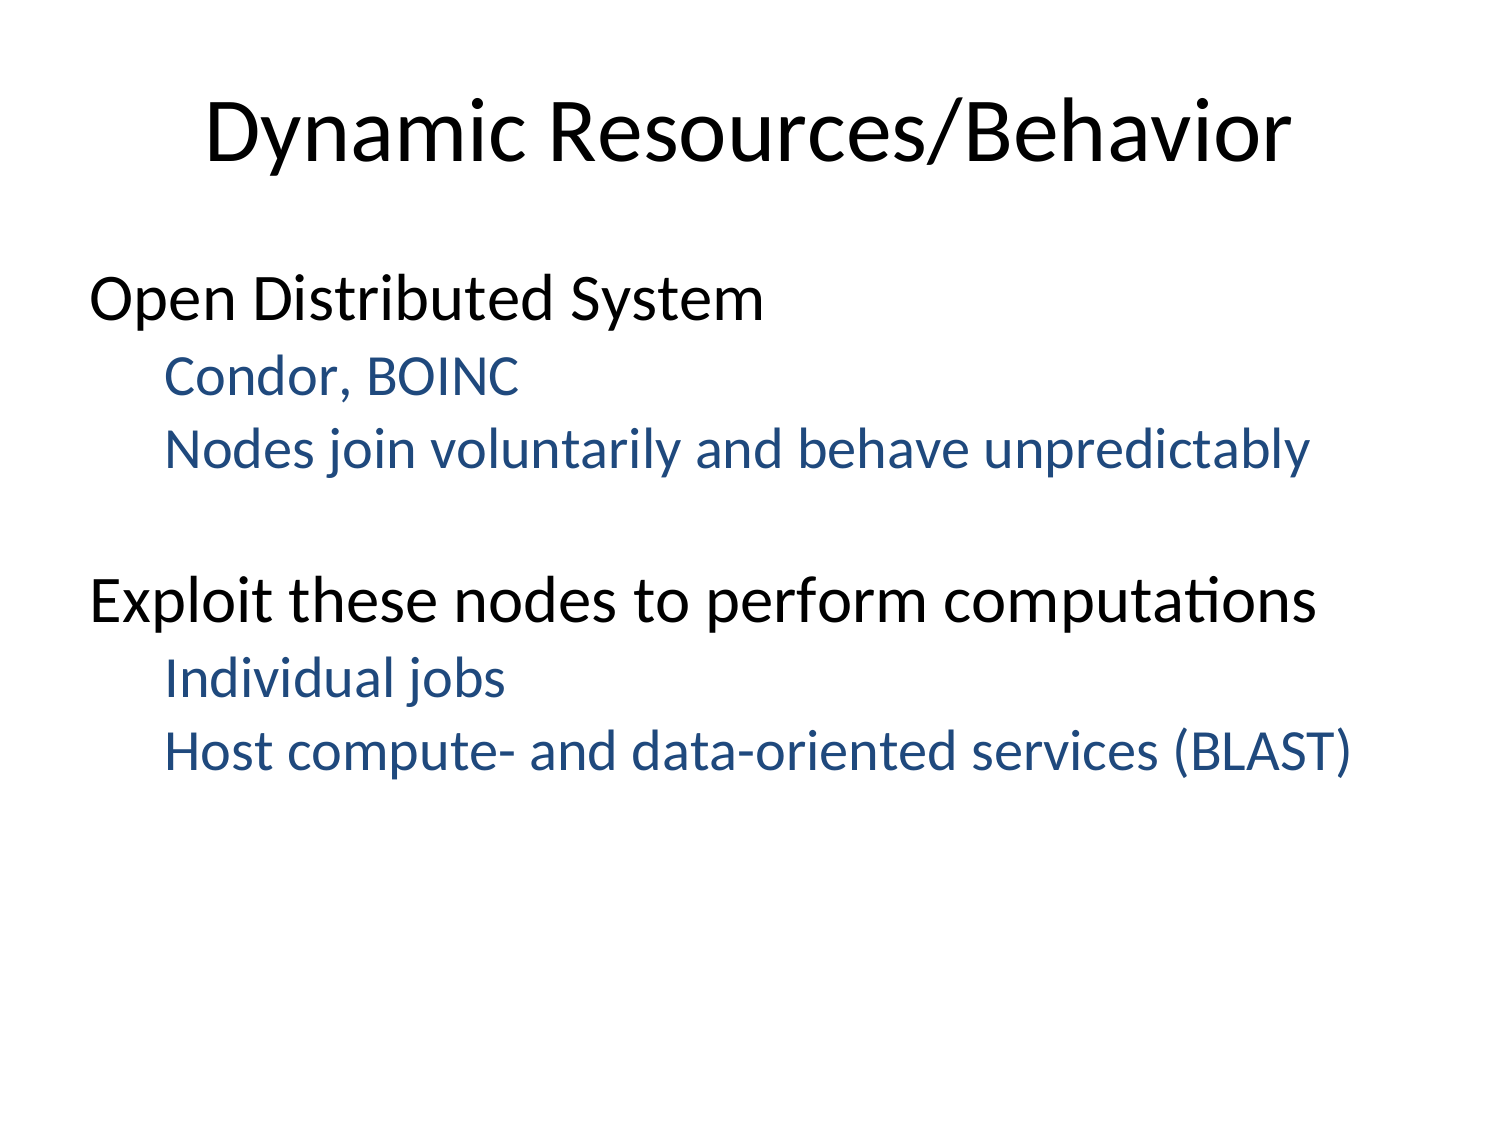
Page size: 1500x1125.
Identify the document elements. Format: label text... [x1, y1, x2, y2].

list Open Distributed System Condor, BOINC Nodes join voluntarily and behave unpredictably Exploit these nodes to perform computations Individual jobs Host compute- and data-oriented services (BLAST) [75, 262, 1426, 1006]
title Dynamic Resources/Behavior [75, 45, 1426, 233]
